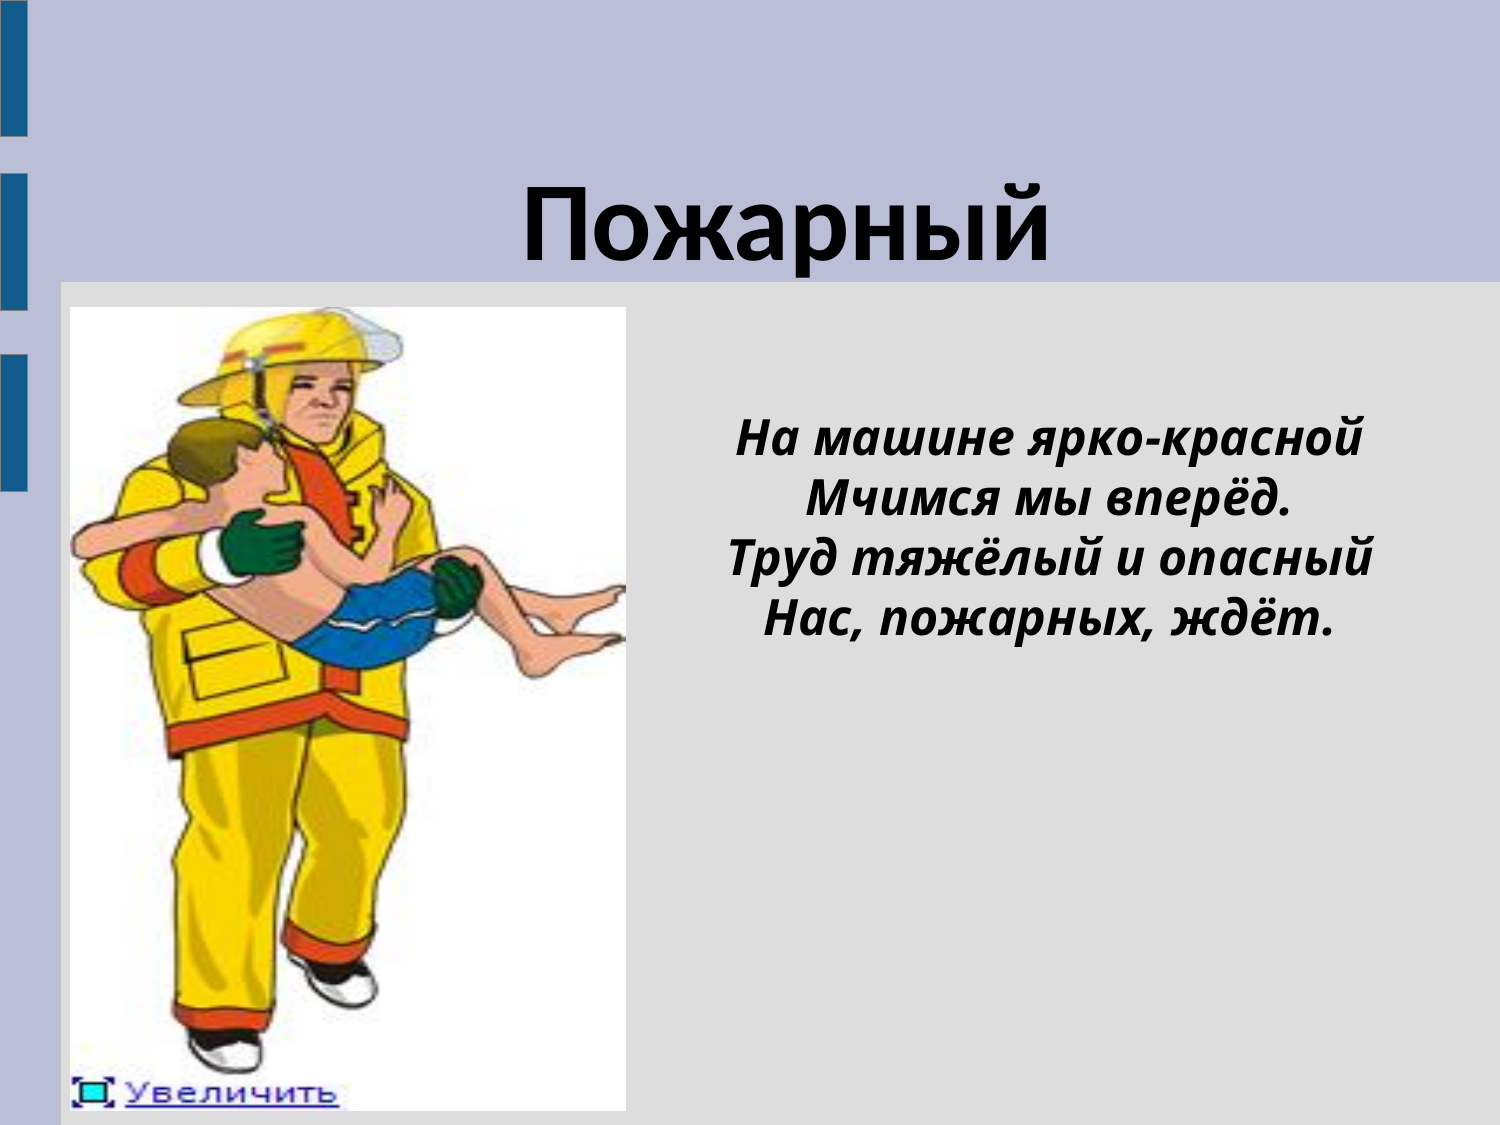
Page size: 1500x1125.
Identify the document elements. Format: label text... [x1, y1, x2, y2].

title На машине ярко-красной Мчимся мы вперёд. Труд тяжёлый и опасный Нас, пожарных, ждёт. [626, 398, 1500, 586]
picture [70, 307, 626, 1111]
text_box Пожарный [505, 140, 1069, 291]
